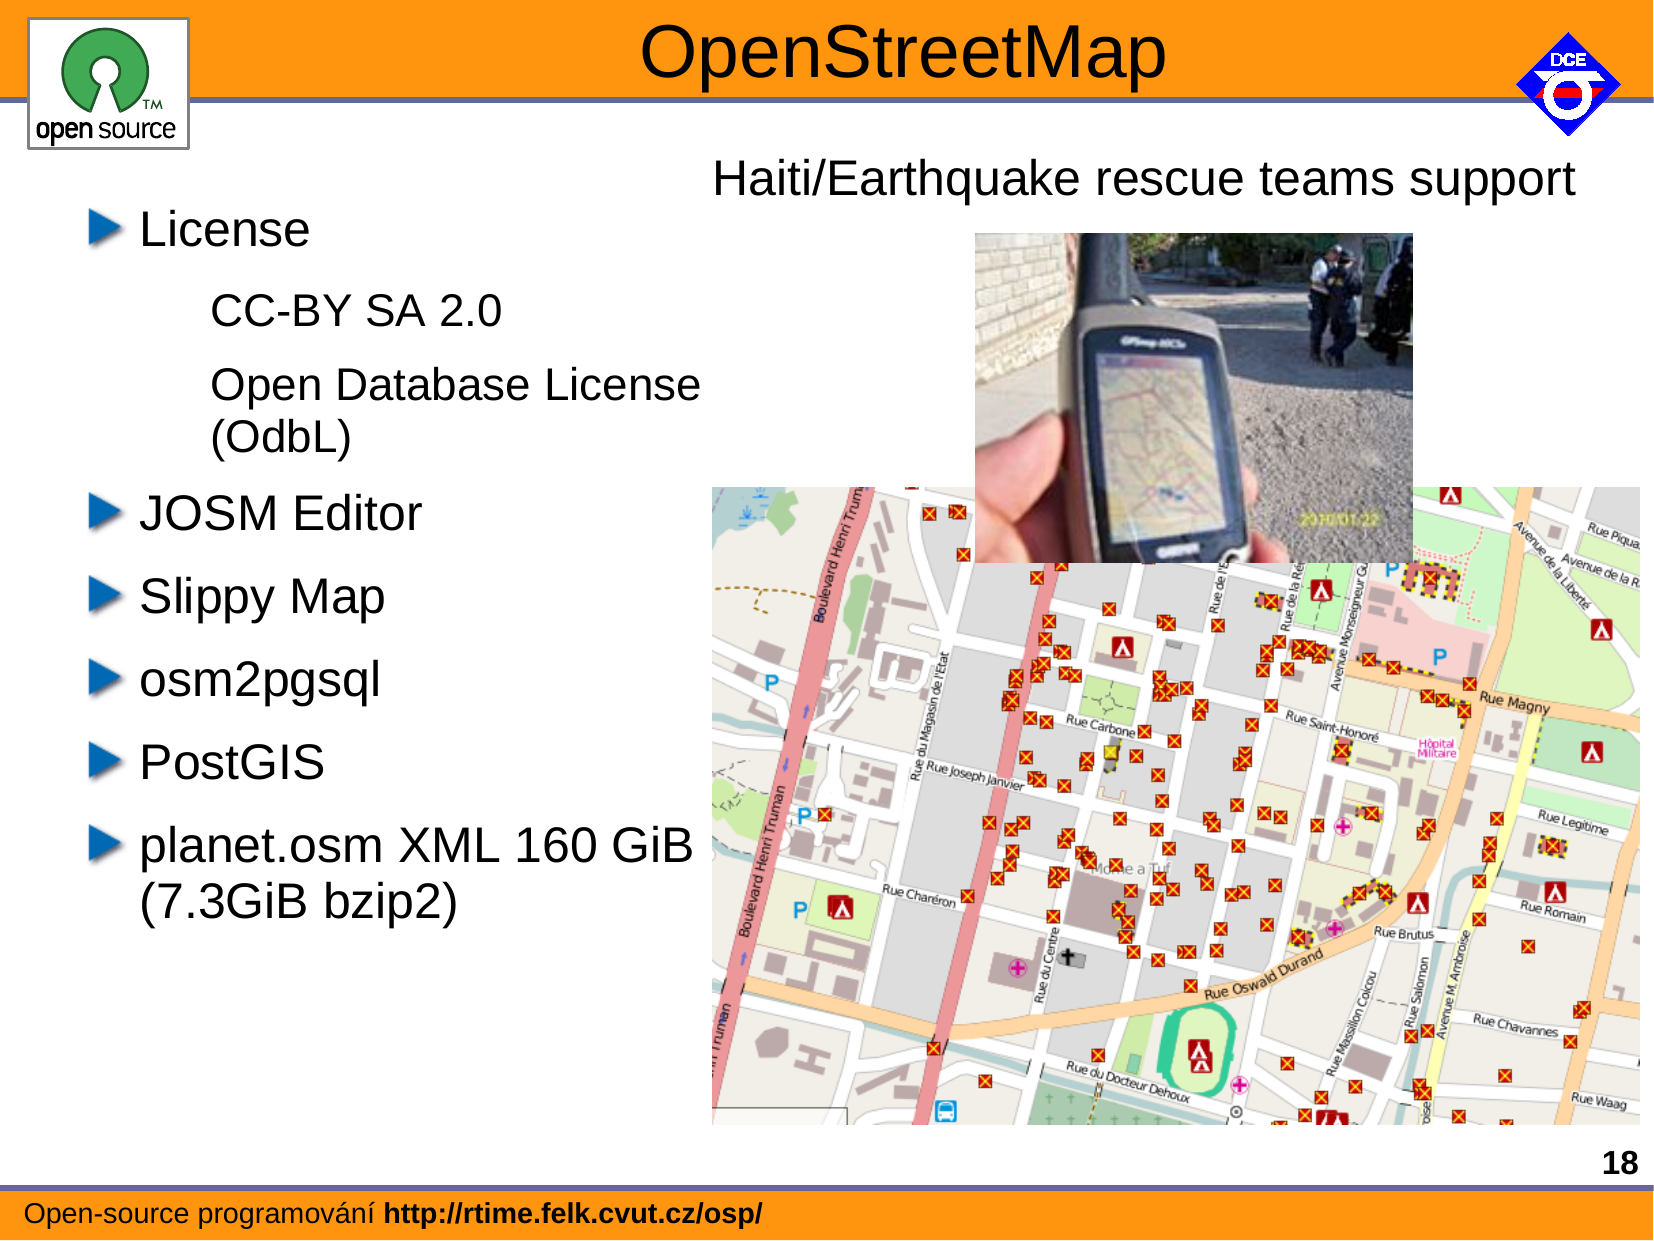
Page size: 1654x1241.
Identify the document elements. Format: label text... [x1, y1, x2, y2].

list License CC-BY SA 2.0 Open Database License (OdbL) JOSM Editor Slippy Map osm2pgsql PostGIS planet.osm XML 160 GiB (7.3GiB bzip2) [68, 201, 713, 1118]
text_box Haiti/Earthquake rescue teams support [712, 150, 1613, 213]
picture [712, 233, 1640, 1126]
title OpenStreetMap [178, 4, 1631, 98]
